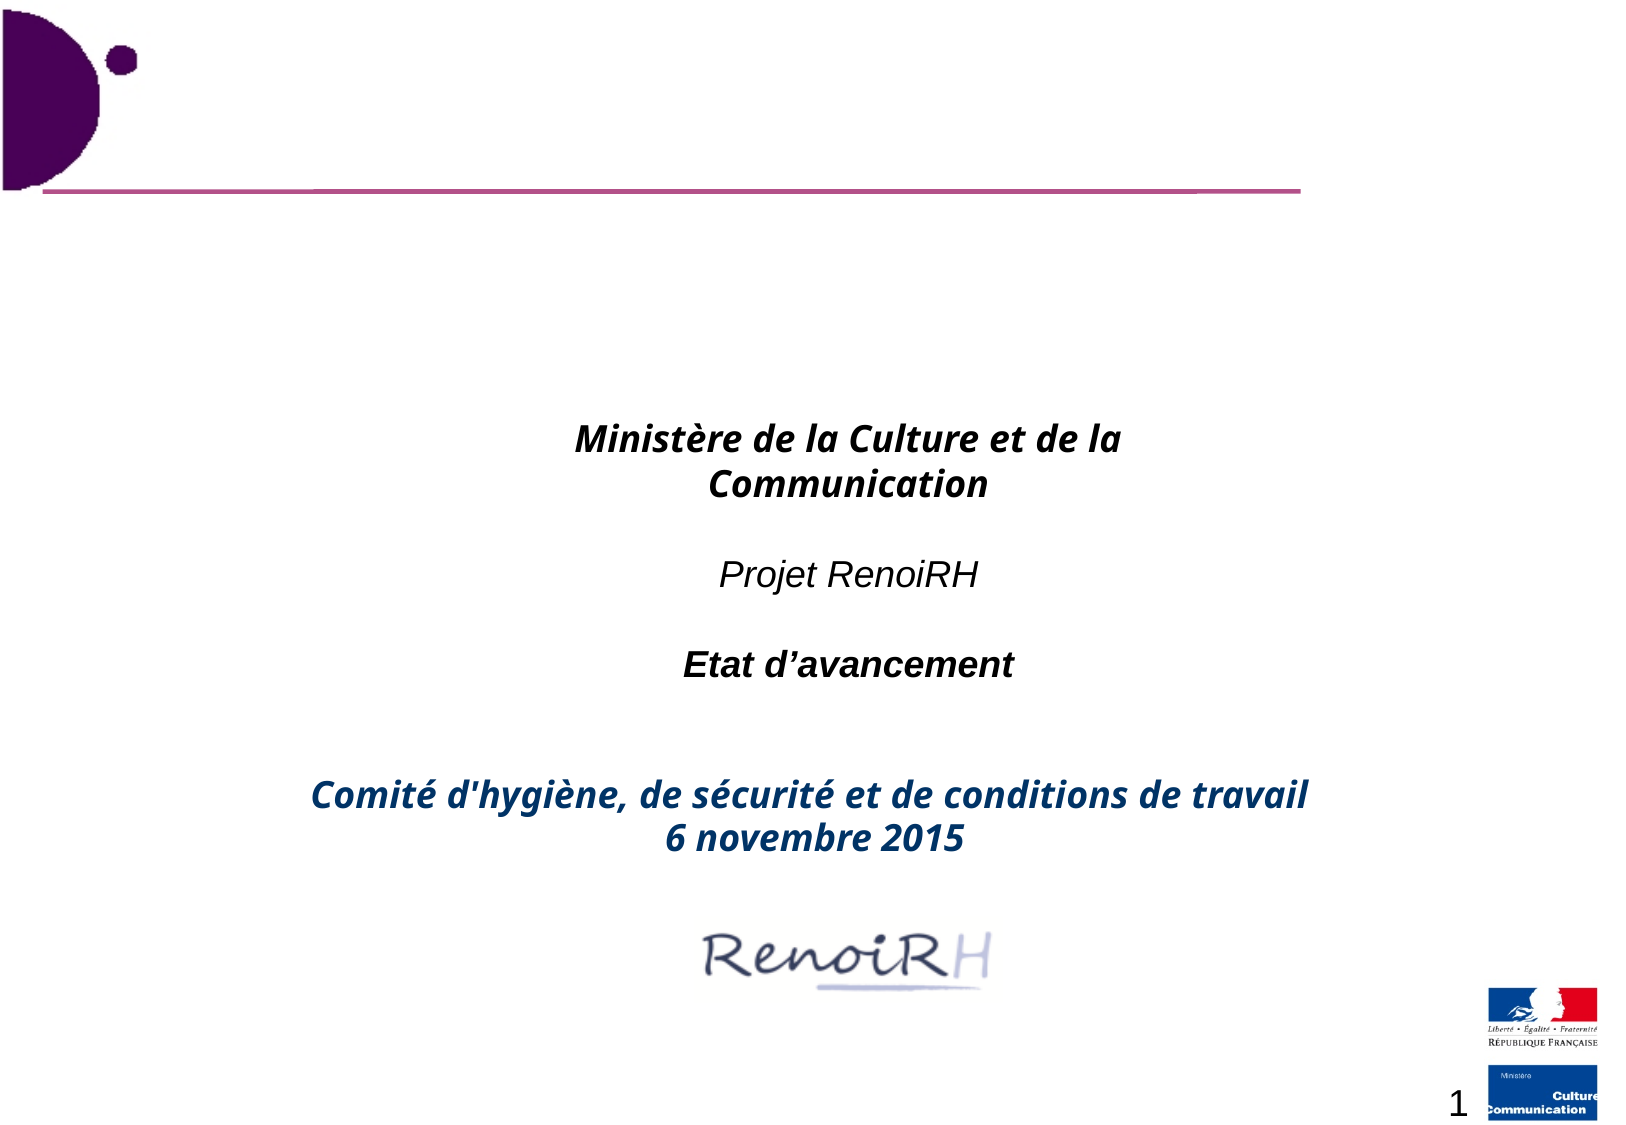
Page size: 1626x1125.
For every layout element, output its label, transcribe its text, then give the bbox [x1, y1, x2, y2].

picture [1484, 979, 1600, 1125]
picture [0, 0, 161, 203]
text_box Ministère de la Culture et de la Communication Projet RenoiRH Etat d’avancement [434, 349, 1263, 721]
text_box <numéro> [1105, 1071, 1484, 1120]
text_box Comité d'hygiène, de sécurité et de conditions de travail 6 novembre 2015 [165, 721, 1465, 910]
picture [694, 916, 1003, 1003]
